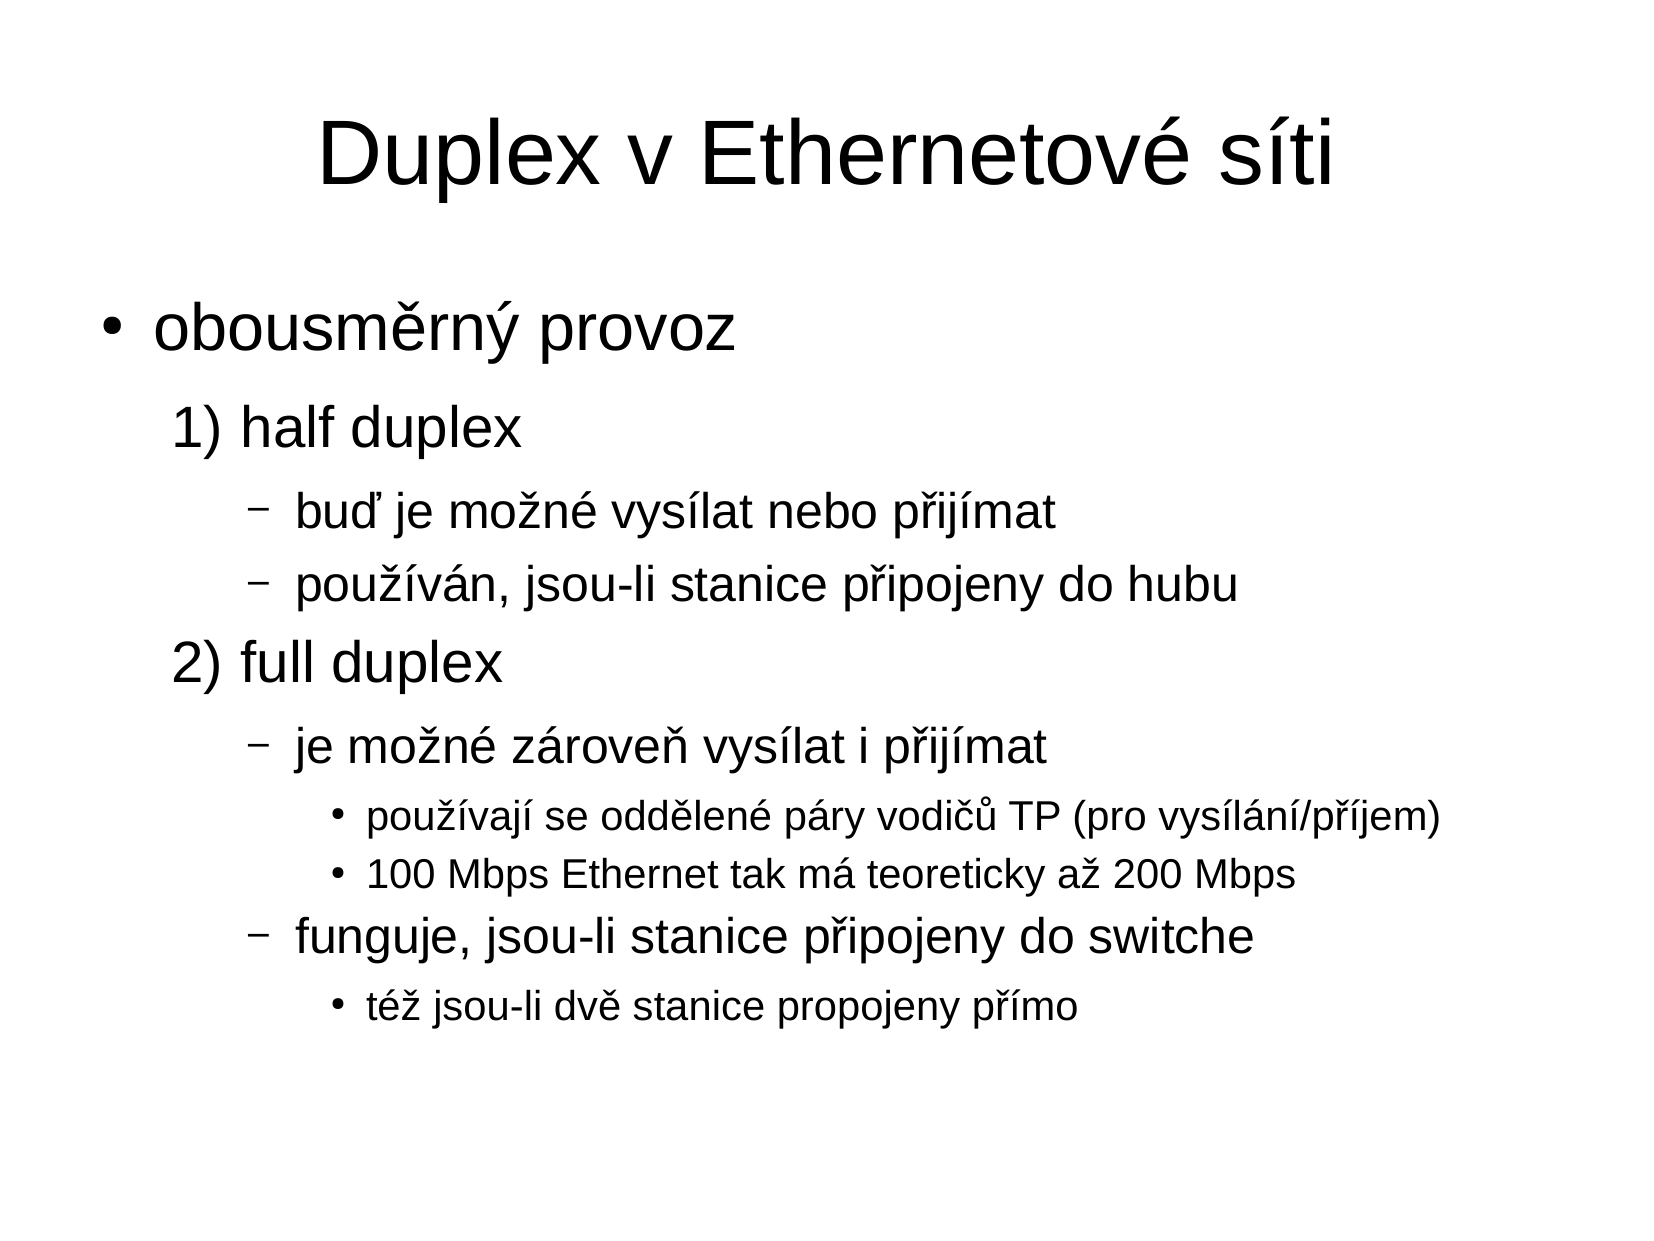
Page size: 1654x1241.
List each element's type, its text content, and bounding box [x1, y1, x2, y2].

list obousměrný provoz half duplex buď je možné vysílat nebo přijímat používán, jsou-li stanice připojeny do hubu full duplex je možné zároveň vysílat i přijímat používají se oddělené páry vodičů TP (pro vysílání/příjem) 100 Mbps Ethernet tak má teoreticky až 200 Mbps funguje, jsou-li stanice připojeny do switche též jsou-li dvě stanice propojeny přímo [82, 290, 1571, 1109]
title Duplex v Ethernetové síti [82, 49, 1571, 257]
